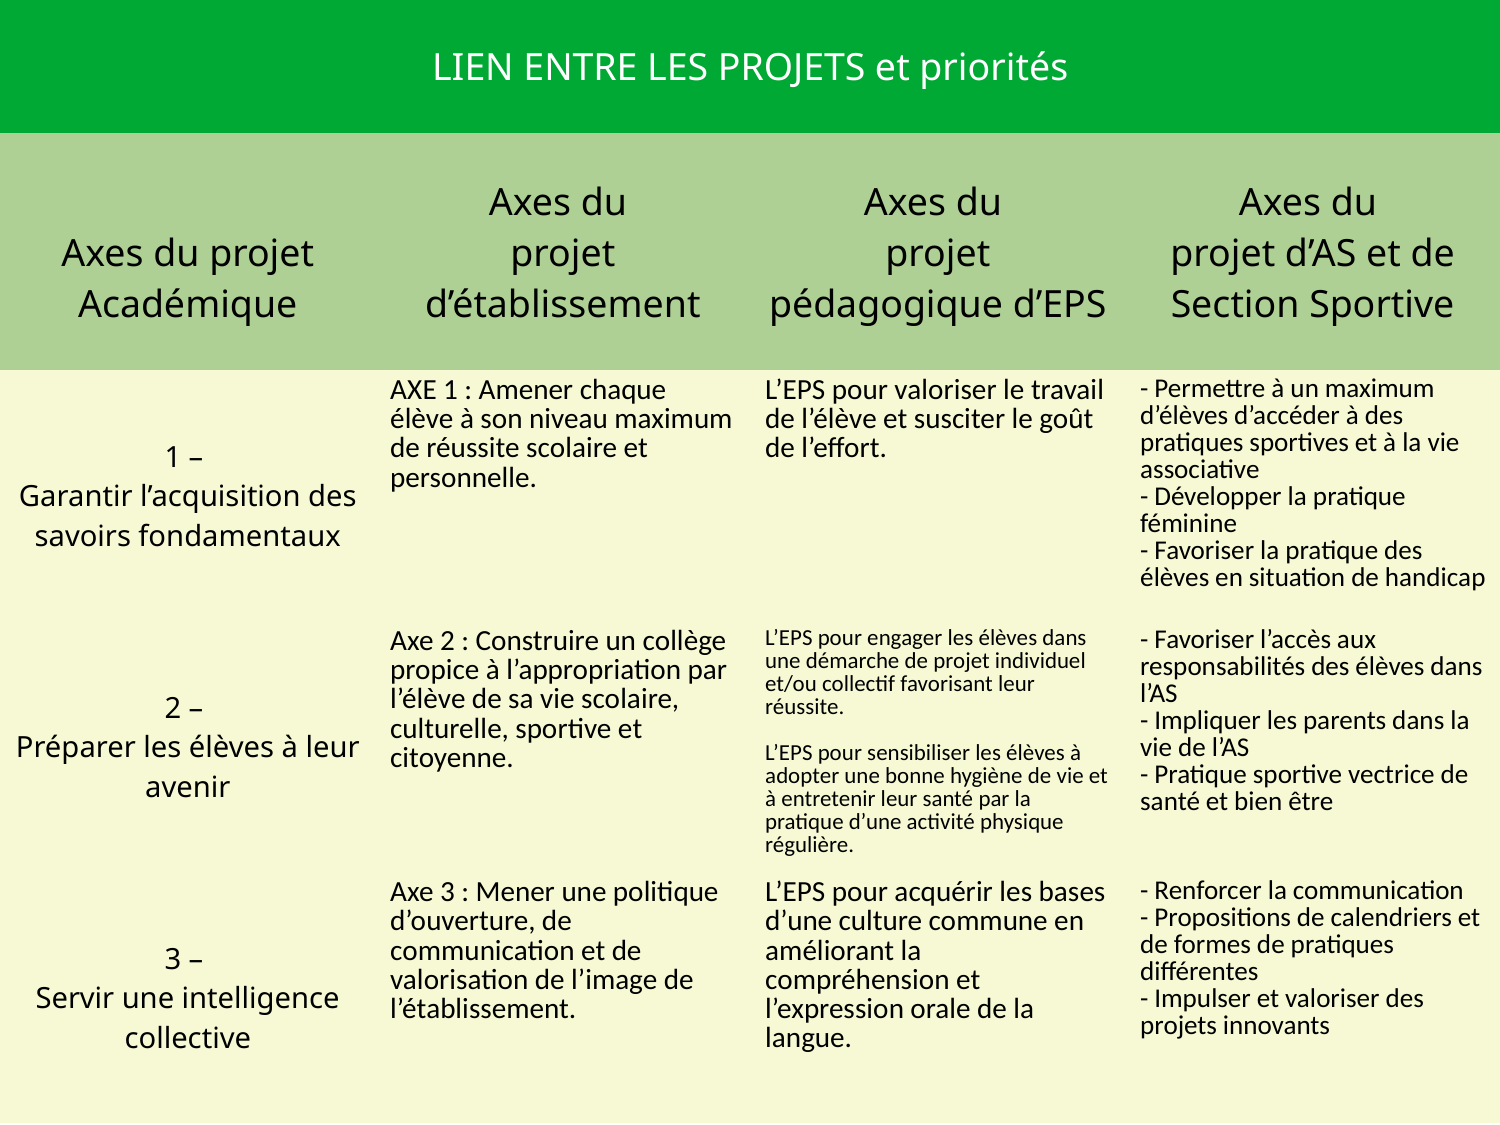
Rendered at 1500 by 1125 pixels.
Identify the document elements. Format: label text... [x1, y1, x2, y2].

table_cell L’EPS pour acquérir les bases d’une culture commune en améliorant la compréhension et l’expression orale de la langue. [750, 872, 1125, 1123]
table_cell 3 – Servir une intelligence collective [0, 872, 375, 1123]
table_cell - Renforcer la communication - Propositions de calendriers et de formes de pratiques différentes - Impulser et valoriser des projets innovants [1125, 872, 1500, 1123]
table_cell - Favoriser l’accès aux responsabilités des élèves dans l’AS - Impliquer les parents dans la vie de l’AS - Pratique sportive vectrice de santé et bien être [1125, 621, 1500, 872]
table_cell Axe 3 : Mener une politique d’ouverture, de communication et de valorisation de l’image de l’établissement. [375, 872, 750, 1123]
table_cell Axes du projet Académique [0, 133, 375, 370]
table_cell 2 – Préparer les élèves à leur avenir [0, 621, 375, 872]
table_cell L’EPS pour valoriser le travail de l’élève et susciter le goût de l’effort. [750, 370, 1125, 621]
table_cell 1 – Garantir l’acquisition des savoirs fondamentaux [0, 370, 375, 621]
table_cell - Permettre à un maximum d’élèves d’accéder à des pratiques sportives et à la vie associative - Développer la pratique féminine - Favoriser la pratique des élèves en situation de handicap [1125, 370, 1500, 621]
table_cell Axes du projet d’AS et de Section Sportive [1125, 133, 1500, 370]
table_header LIEN ENTRE LES PROJETS et priorités [0, 0, 1500, 133]
table_cell Axes du projet d’établissement [375, 133, 750, 370]
table_cell Axe 2 : Construire un collège propice à l’appropriation par l’élève de sa vie scolaire, culturelle, sportive et citoyenne. [375, 621, 750, 872]
table_cell AXE 1 : Amener chaque élève à son niveau maximum de réussite scolaire et personnelle. [375, 370, 750, 621]
table_cell Axes du projet pédagogique d’EPS [750, 133, 1125, 370]
table_cell L’EPS pour engager les élèves dans une démarche de projet individuel et/ou collectif favorisant leur réussite. L’EPS pour sensibiliser les élèves à adopter une bonne hygiène de vie et à entretenir leur santé par la pratique d’une activité physique régulière. [750, 621, 1125, 872]
